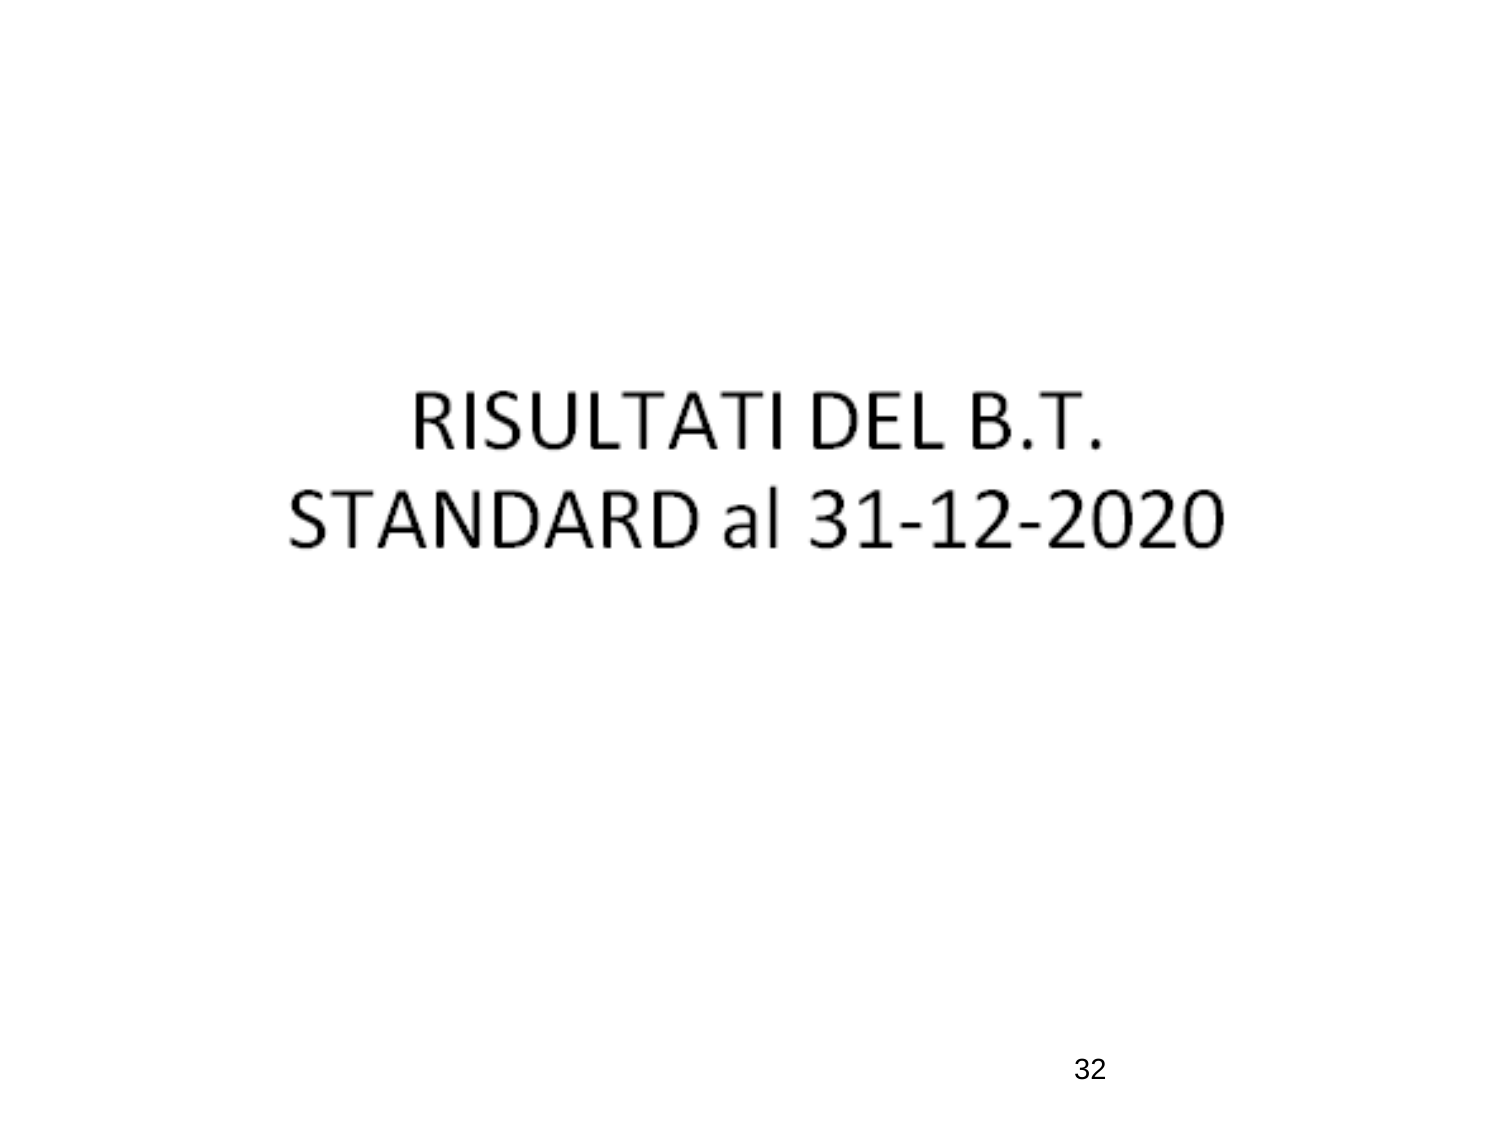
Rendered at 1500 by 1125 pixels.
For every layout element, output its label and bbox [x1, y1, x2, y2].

picture [151, 113, 1366, 1025]
text_box [1059, 1042, 1397, 1103]
